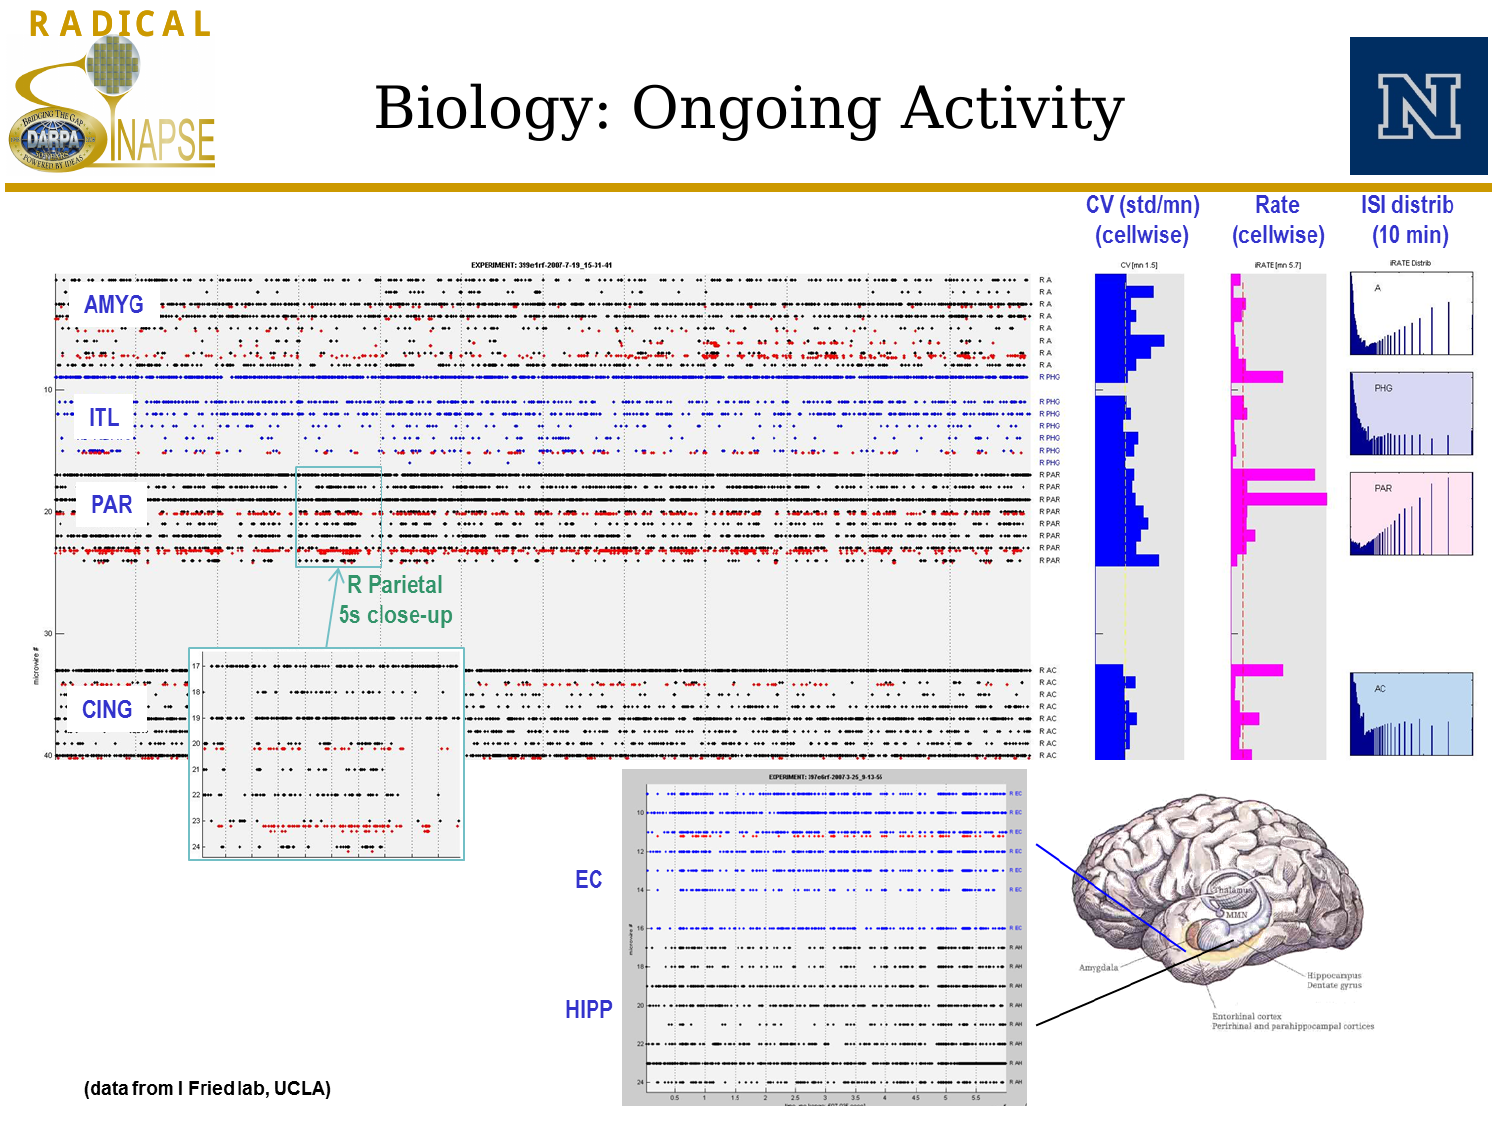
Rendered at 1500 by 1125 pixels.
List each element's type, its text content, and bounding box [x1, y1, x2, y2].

picture [1350, 37, 1488, 175]
picture [25, 181, 1487, 1118]
text_box Biology: Ongoing Activity [249, 62, 1250, 150]
